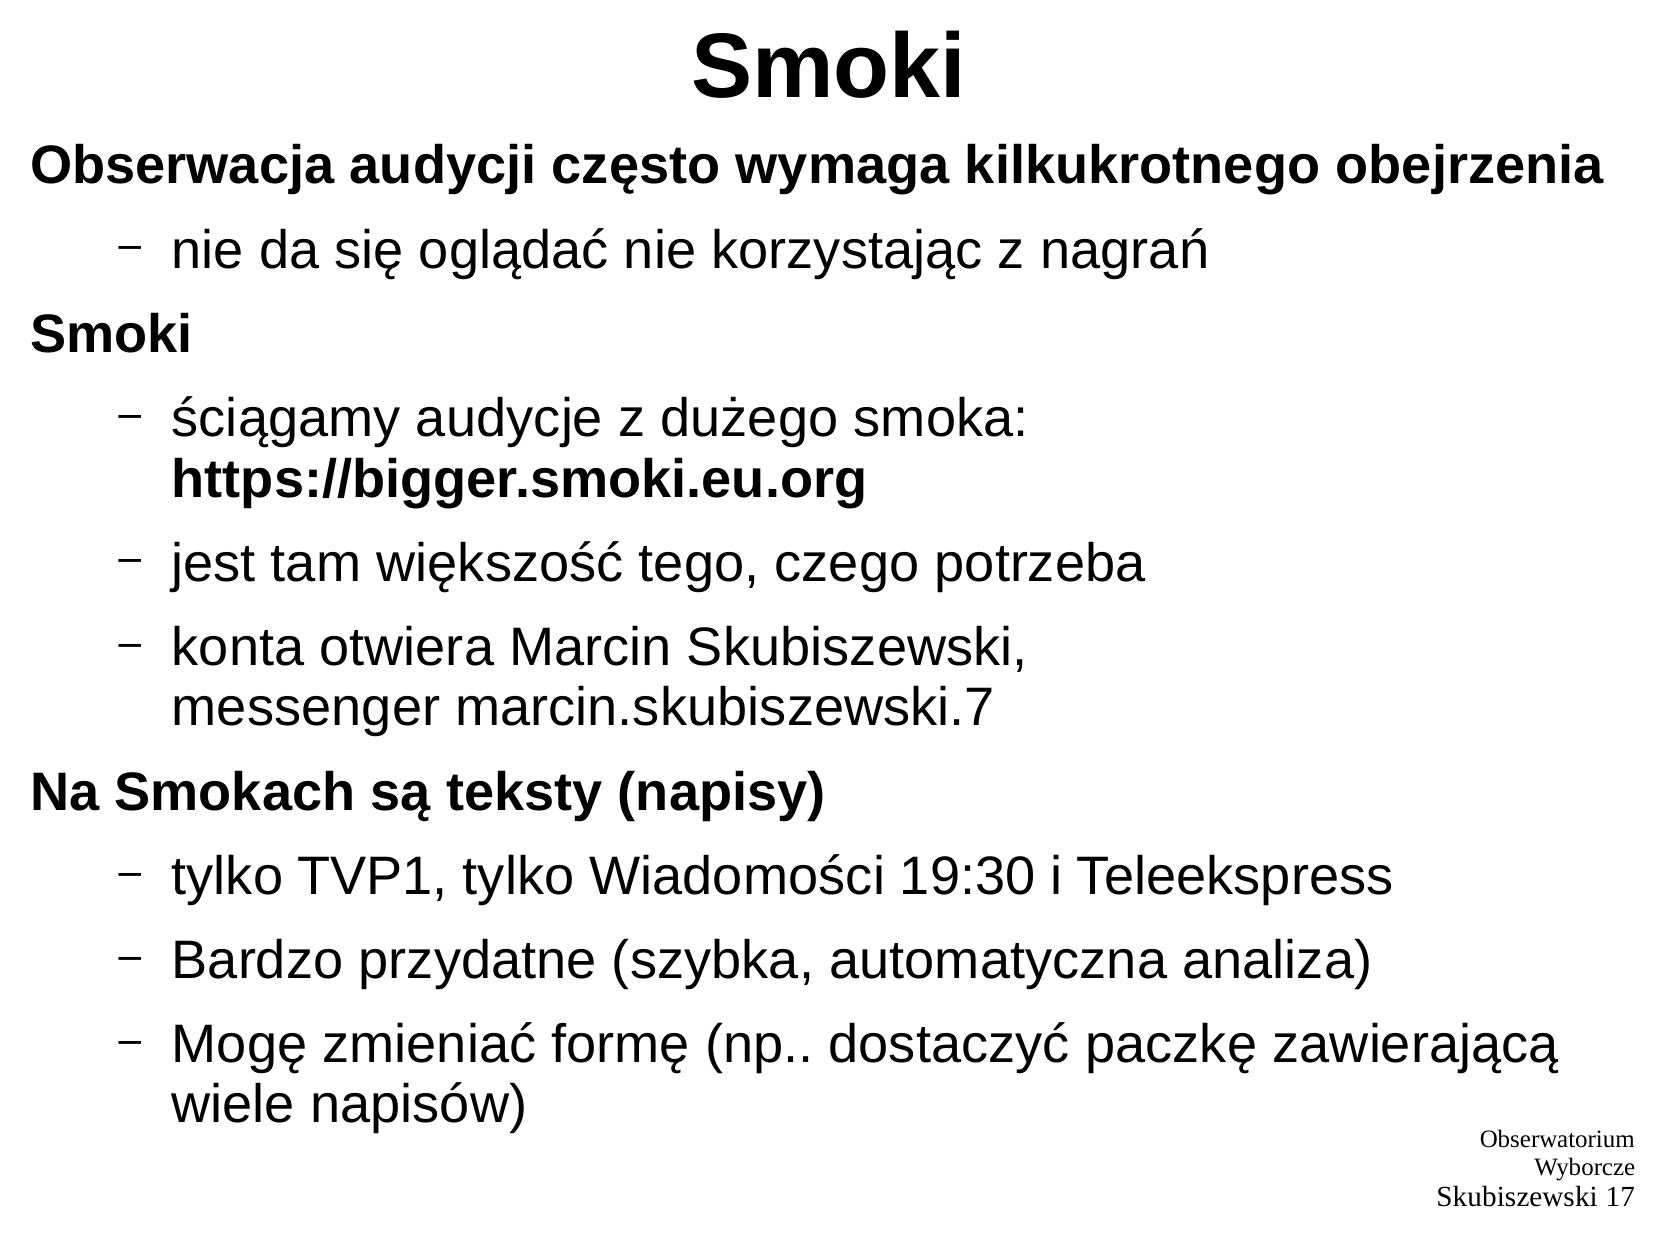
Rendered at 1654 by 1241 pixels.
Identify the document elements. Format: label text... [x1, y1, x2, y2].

title Smoki [84, 15, 1573, 121]
list Obserwacja audycji często wymaga kilkukrotnego obejrzenia nie da się oglądać nie korzystając z nagrań Smoki ściągamy audycje z dużego smoka: https://bigger.smoki.eu.org jest tam większość tego, czego potrzeba konta otwiera Marcin Skubiszewski, messenger marcin.skubiszewski.7 Na Smokach są teksty (napisy) tylko TVP1, tylko Wiadomości 19:30 i Teleekspress Bardzo przydatne (szybka, automatyczna analiza) Mogę zmieniać formę (np.. dostaczyć paczkę zawierającą wiele napisów) [30, 135, 1621, 1241]
